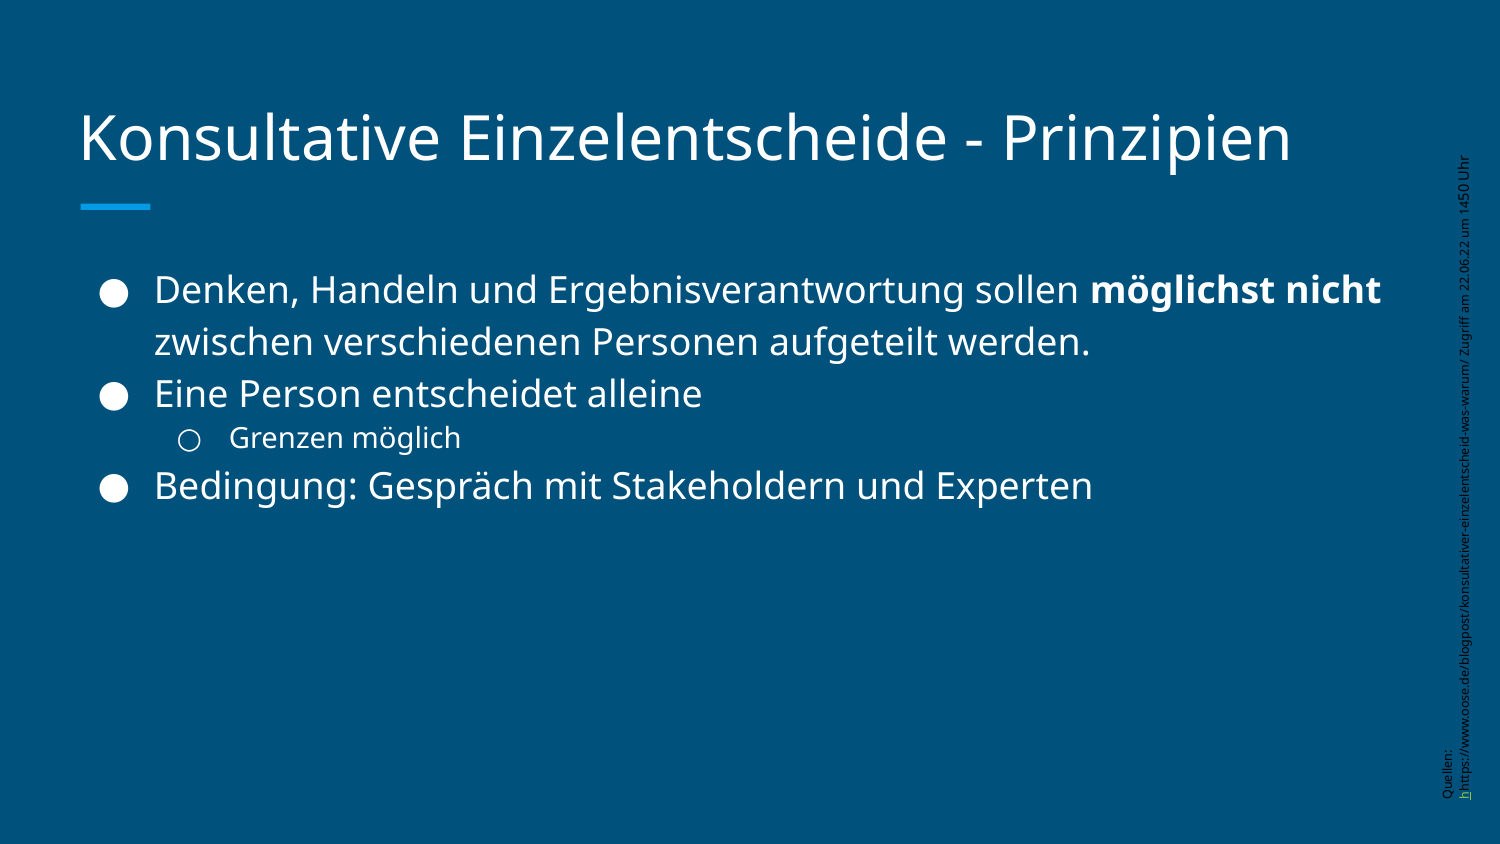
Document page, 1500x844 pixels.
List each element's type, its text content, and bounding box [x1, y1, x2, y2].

title Konsultative Einzelentscheide - Prinzipien [63, 75, 1424, 188]
text_box Quellen: hhttps://www.oose.de/blogpost/konsultativer-einzelentscheid-was-warum/ Zugriff am 22.06.22 um 1450 Uhr [1424, 67, 1487, 815]
list Denken, Handeln und Ergebnisverantwortung sollen möglichst nicht zwischen verschiedenen Personen aufgeteilt werden. Eine Person entscheidet alleine Grenzen möglich Bedingung: Gespräch mit Stakeholdern und Experten [63, 244, 1424, 750]
